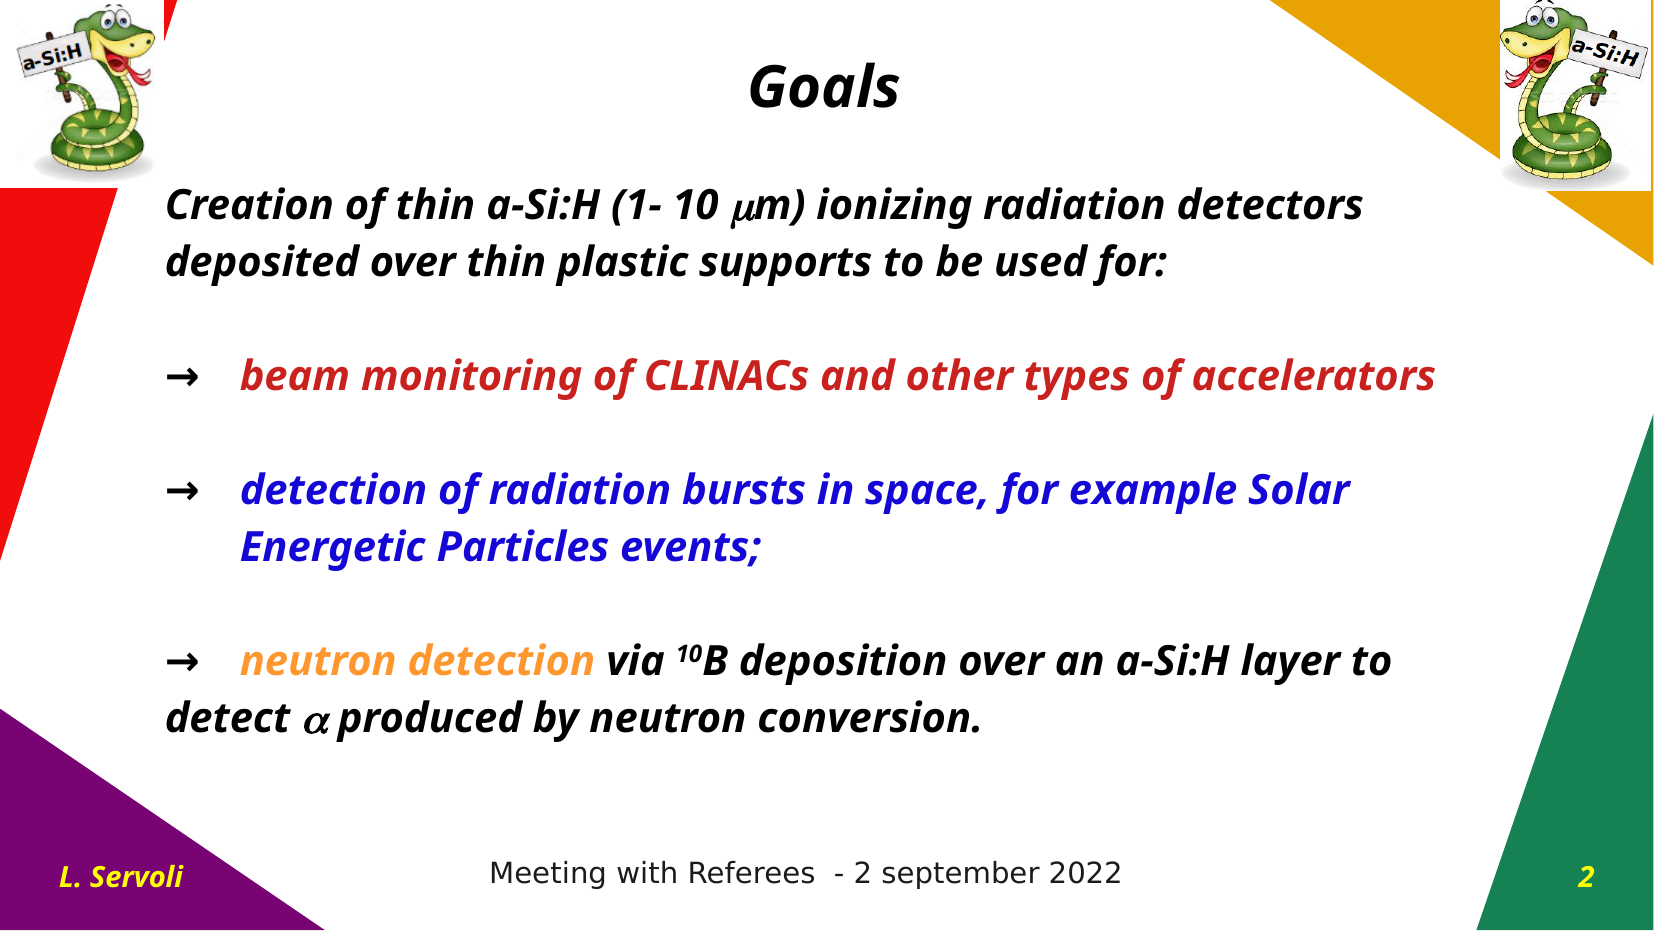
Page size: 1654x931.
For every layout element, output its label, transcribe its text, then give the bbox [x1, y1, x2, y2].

picture [0, 0, 164, 188]
text_box Goals Creation of thin a-Si:H (1- 10 mm) ionizing radiation detectors deposited over thin plastic supports to be used for: → beam monitoring of CLINACs and other types of accelerators → detection of radiation bursts in space, for example Solar Energetic Particles events; → neutron detection via 10B deposition over an a-Si:H layer to detect  produced by neutron conversion. [150, 37, 1576, 788]
picture [1500, 0, 1651, 191]
